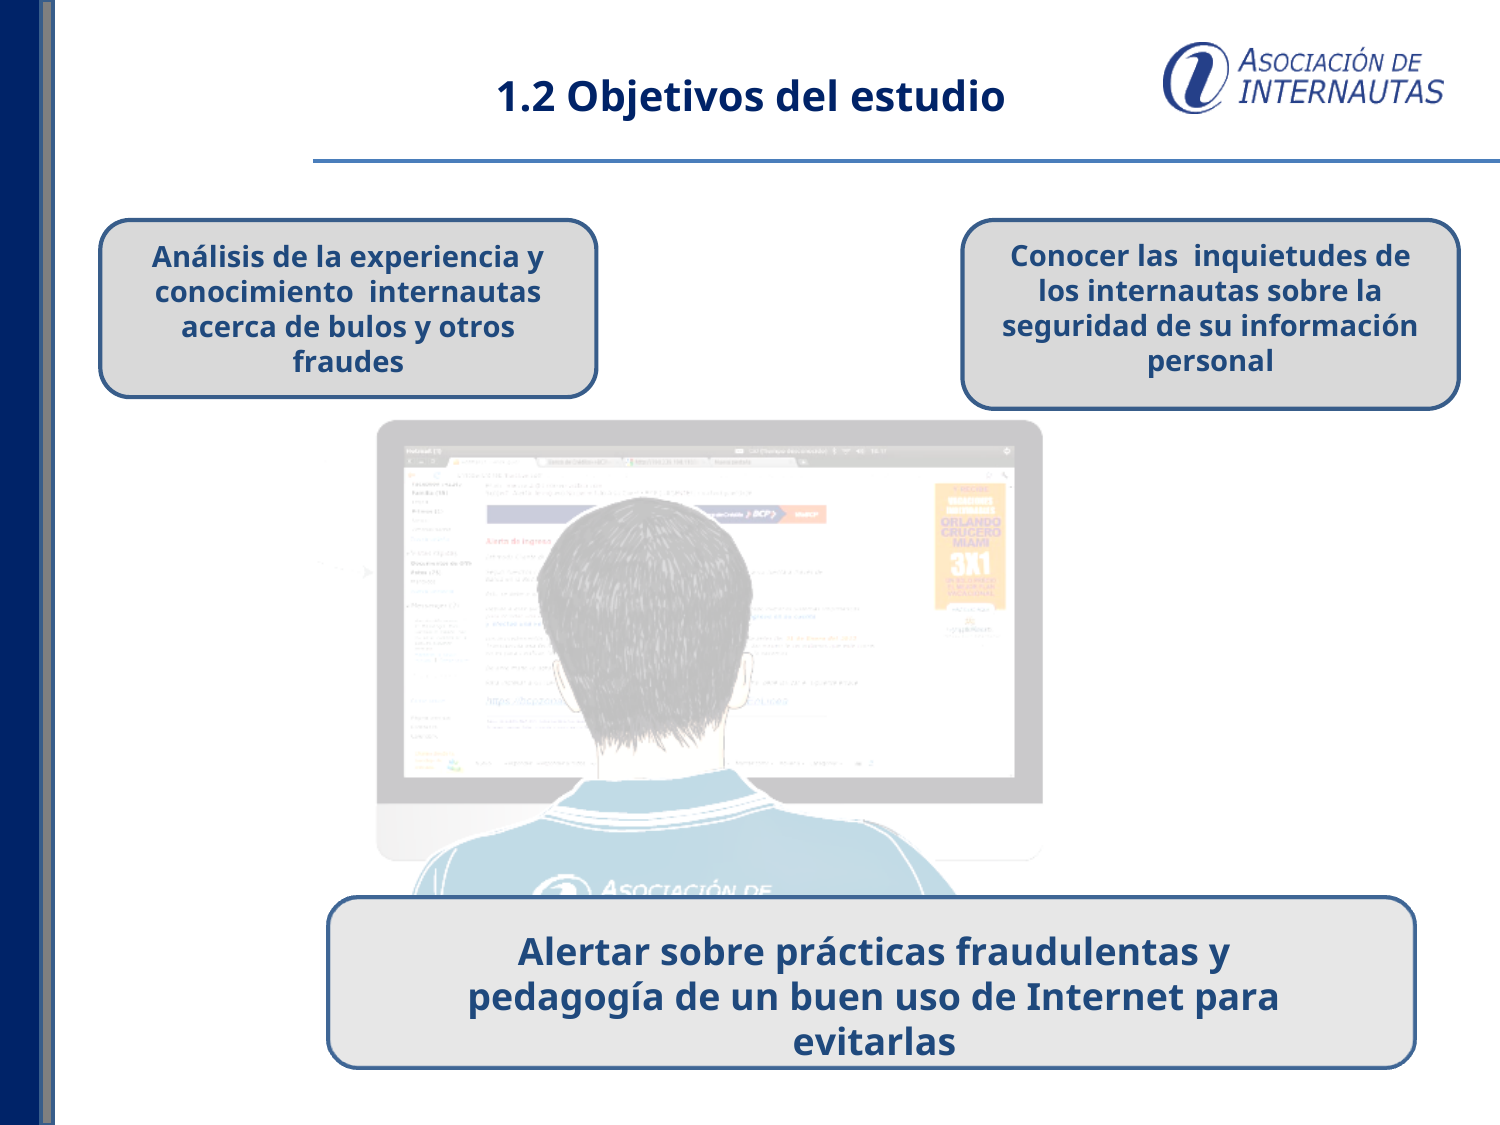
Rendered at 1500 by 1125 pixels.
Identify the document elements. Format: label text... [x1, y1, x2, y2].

title 1.2 Objetivos del estudio [123, 30, 1378, 159]
text_box Conocer las inquietudes de los internautas sobre la seguridad de su información personal [974, 229, 1447, 386]
text_box [962, 219, 1459, 409]
text_box Análisis de la experiencia y conocimiento internautas acerca de bulos y otros fraudes [100, 219, 597, 398]
text_box Alertar sobre prácticas fraudulentas y pedagogía de un buen uso de Internet para evitarlas [399, 920, 1350, 1071]
picture [312, 350, 1418, 1071]
picture [1378, 42, 1444, 114]
